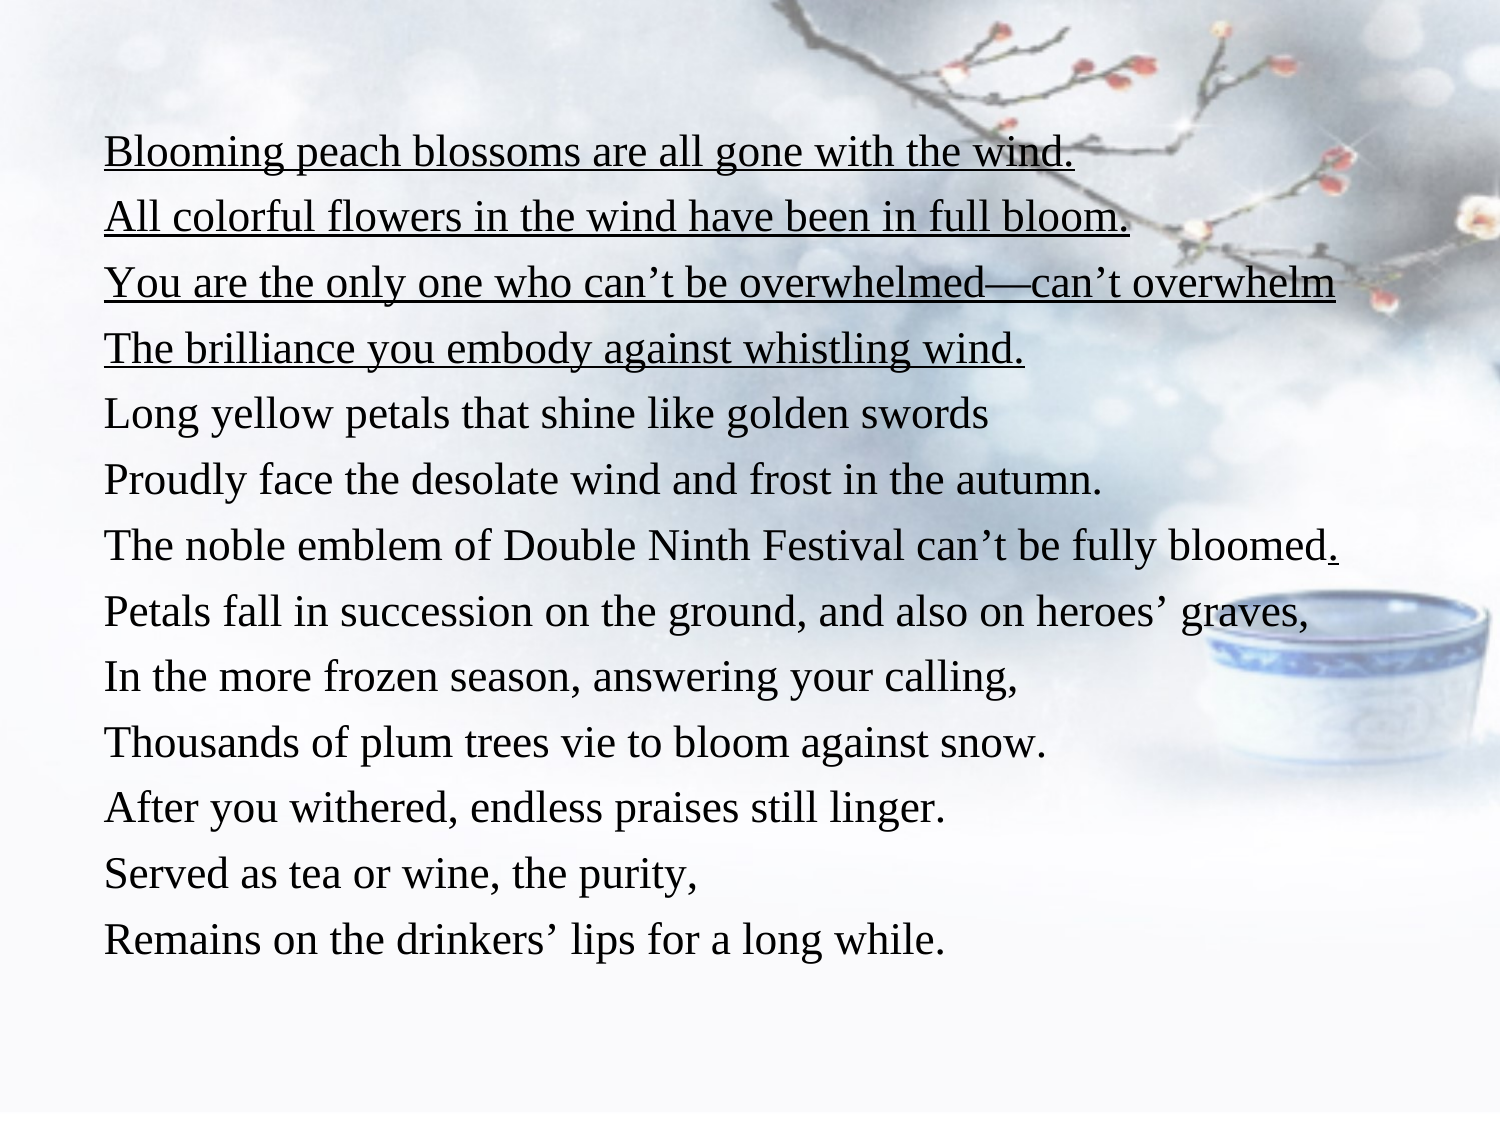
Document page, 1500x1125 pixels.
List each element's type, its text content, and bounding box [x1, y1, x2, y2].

list Blooming peach blossoms are all gone with the wind. All colorful flowers in the wind have been in full bloom. You are the only one who can’t be overwhelmed—can’t overwhelm The brilliance you embody against whistling wind. Long yellow petals that shine like golden swords Proudly face the desolate wind and frost in the autumn. The noble emblem of Double Ninth Festival can’t be fully bloomed. Petals fall in succession on the ground, and also on heroes’ graves, In the more frozen season, answering your calling, Thousands of plum trees vie to bloom against snow. After you withered, endless praises still linger. Served as tea or wine, the purity, Remains on the drinkers’ lips for a long while. [88, 113, 1483, 977]
picture [0, 0, 1500, 1125]
